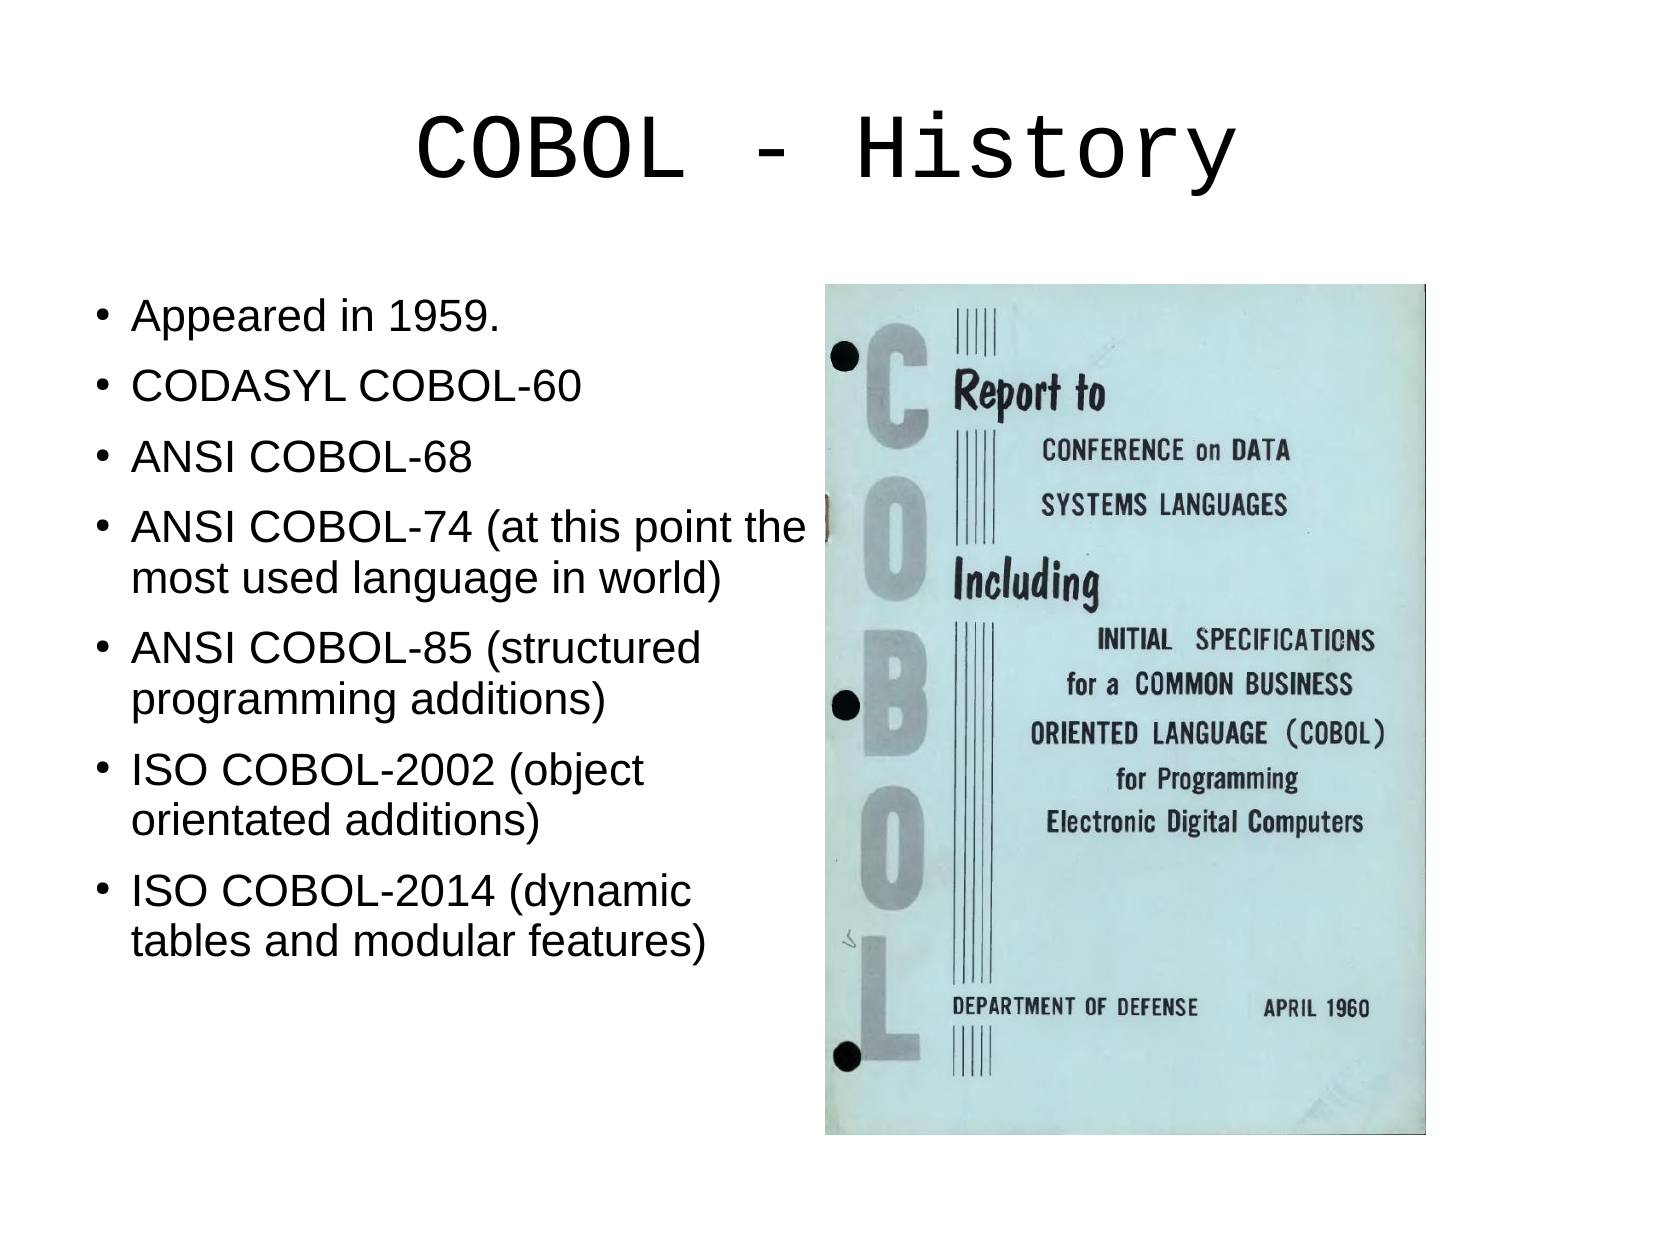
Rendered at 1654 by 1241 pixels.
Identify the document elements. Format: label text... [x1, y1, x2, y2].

list Appeared in 1959. CODASYL COBOL-60 ANSI COBOL-68 ANSI COBOL-74 (at this point the most used language in world) ANSI COBOL-85 (structured programming additions) ISO COBOL-2002 (object orientated additions) ISO COBOL-2014 (dynamic tables and modular features) [82, 290, 809, 1010]
picture [825, 284, 1426, 1135]
title COBOL - History [82, 49, 1571, 257]
